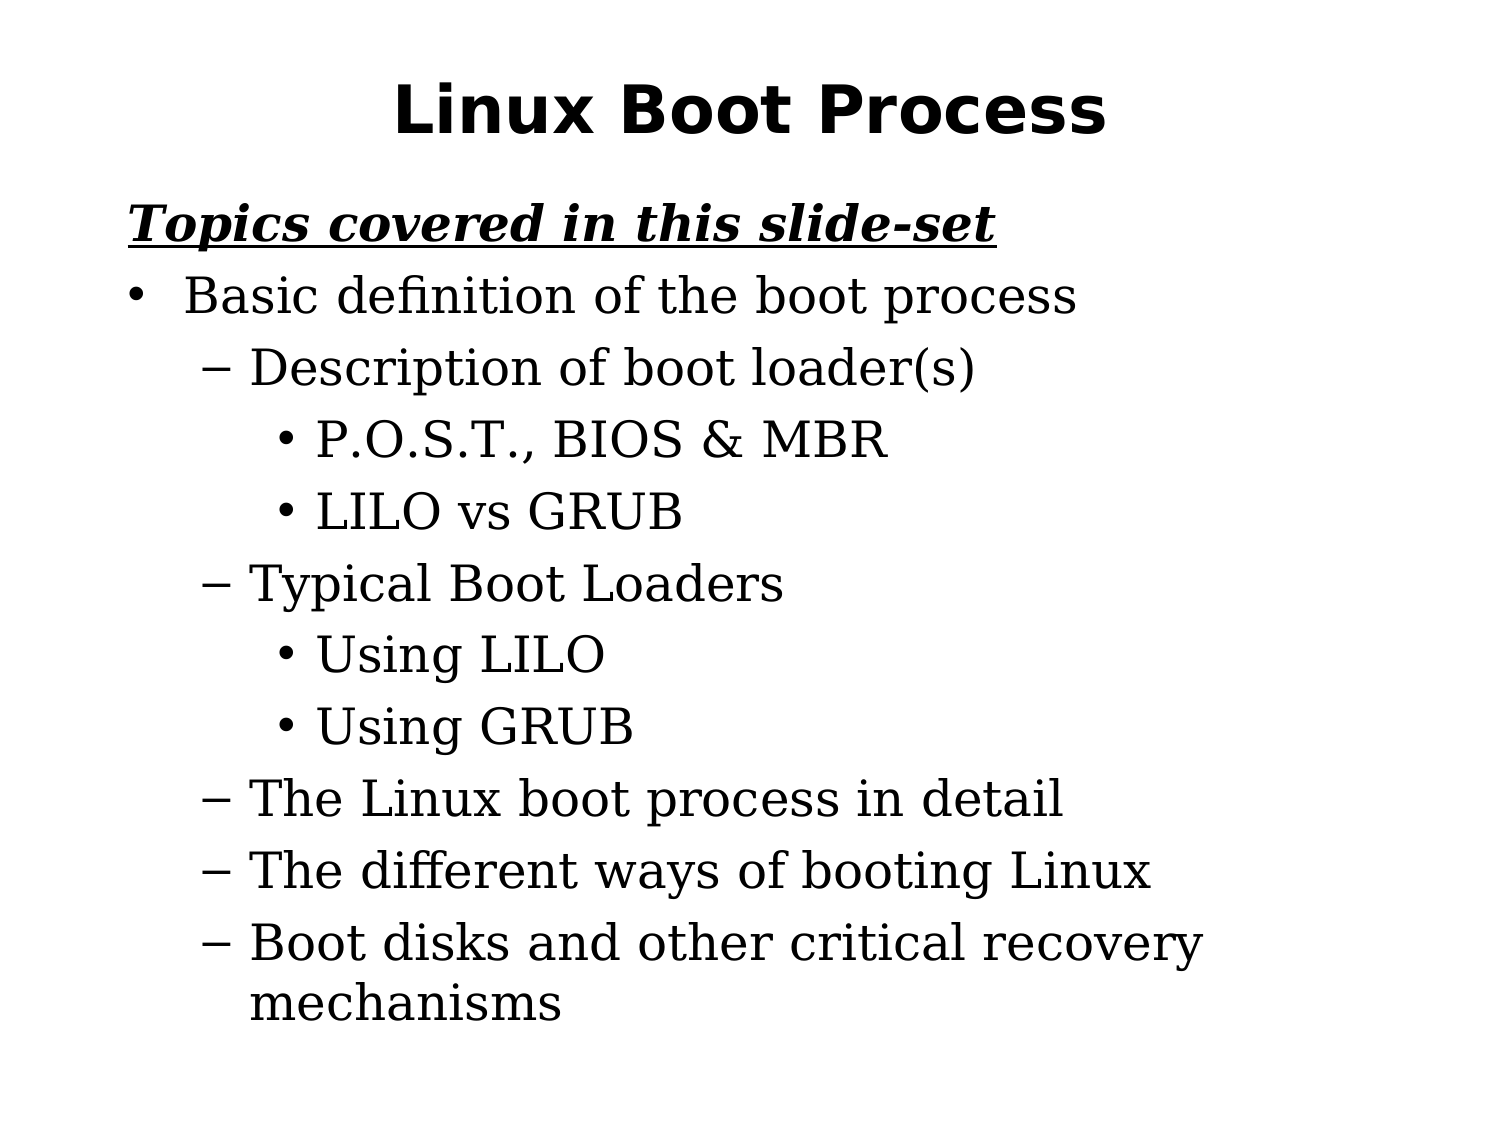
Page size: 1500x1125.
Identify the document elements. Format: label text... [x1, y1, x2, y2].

list Topics covered in this slide-set Basic definition of the boot process Description of boot loader(s) P.O.S.T., BIOS & MBR LILO vs GRUB Typical Boot Loaders Using LILO Using GRUB The Linux boot process in detail The different ways of booting Linux Boot disks and other critical recovery mechanisms [112, 184, 1388, 1038]
title Linux Boot Process [112, 59, 1388, 155]
